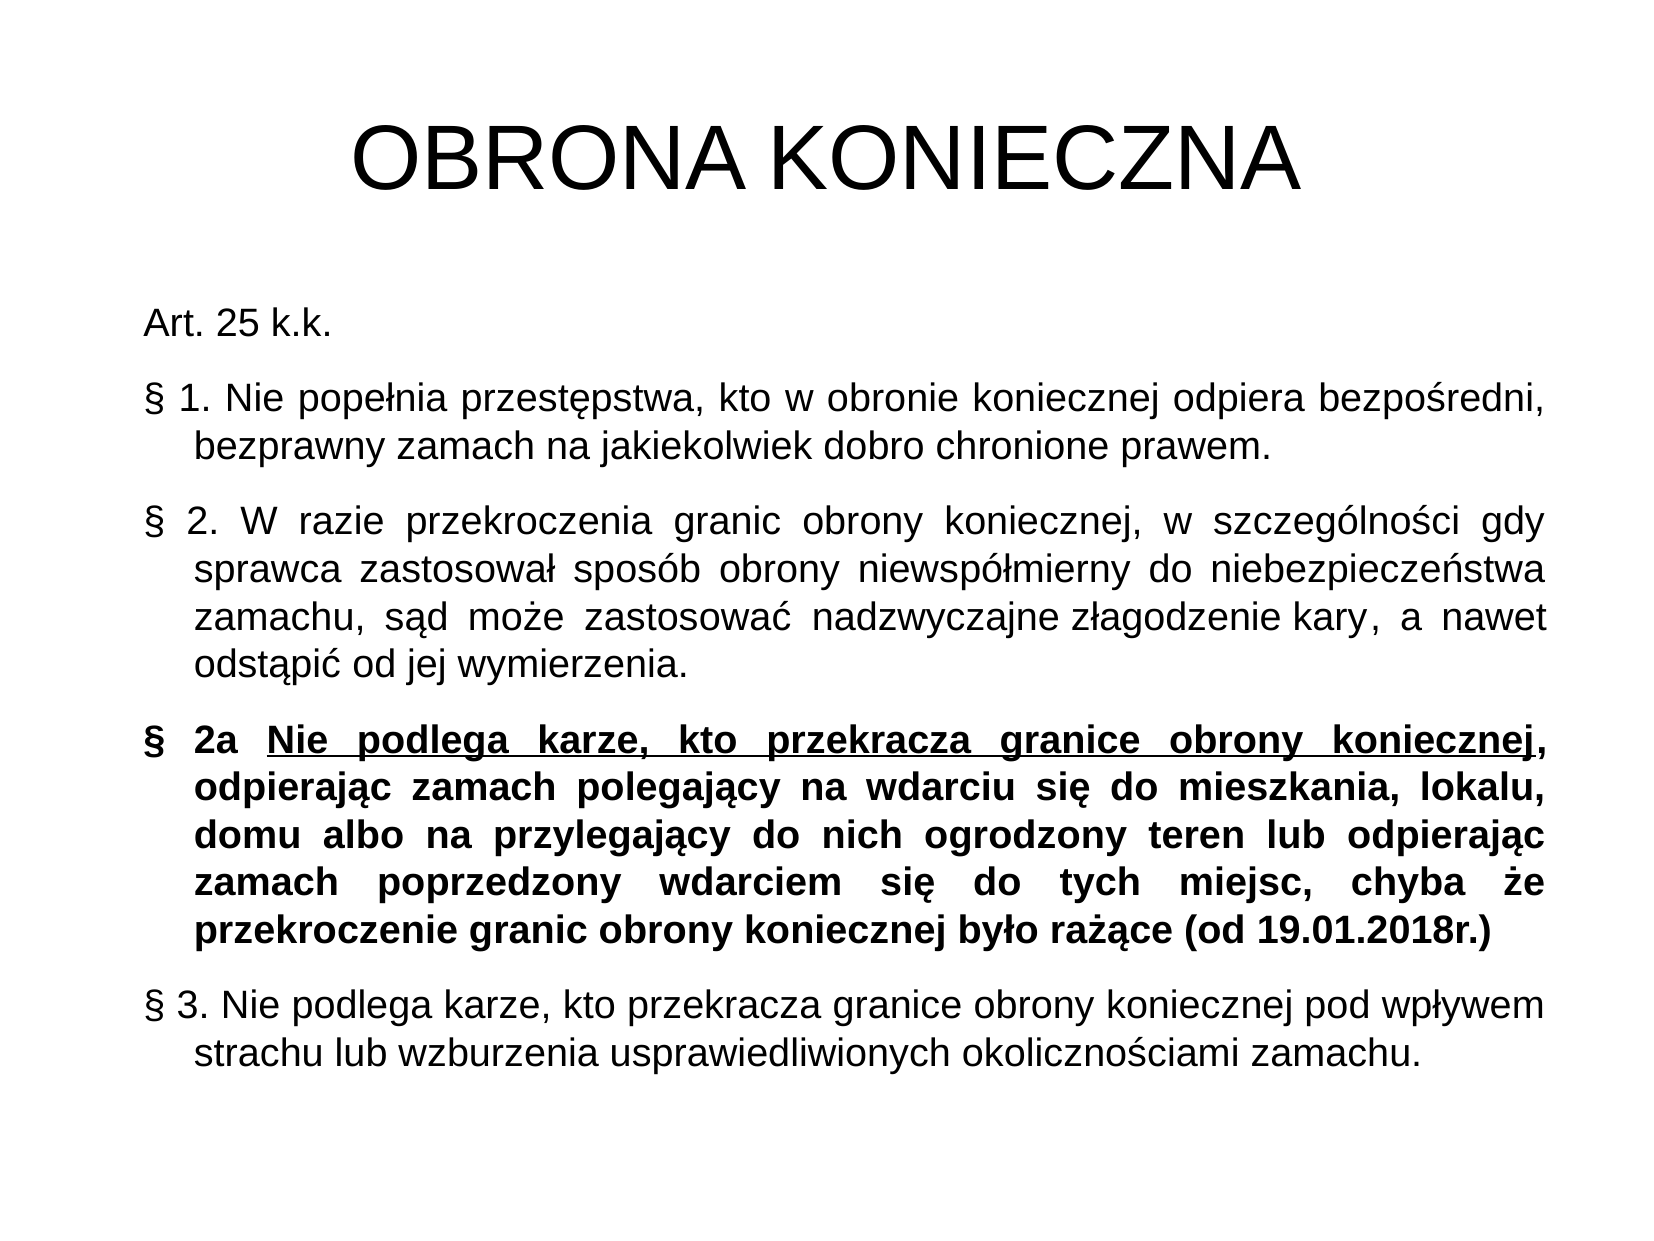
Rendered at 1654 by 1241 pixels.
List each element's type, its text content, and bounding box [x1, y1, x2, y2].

title OBRONA KONIECZNA [82, 49, 1571, 257]
list Art. 25 k.k. § 1. Nie popełnia przestępstwa, kto w obronie koniecznej odpiera bezpośredni, bezprawny zamach na jakiekolwiek dobro chronione prawem. § 2. W razie przekroczenia granic obrony koniecznej, w szczególności gdy sprawca zastosował sposób obrony niewspółmierny do niebezpieczeństwa zamachu, sąd może zastosować nadzwyczajne złagodzenie kary, a nawet odstąpić od jej wymierzenia. § 2a Nie podlega karze, kto przekracza granice obrony koniecznej, odpierając zamach polegający na wdarciu się do mieszkania, lokalu, domu albo na przylegający do nich ogrodzony teren lub odpierając zamach poprzedzony wdarciem się do tych miejsc, chyba że przekroczenie granic obrony koniecznej było rażące (od 19.01.2018r.) § 3. Nie podlega karze, kto przekracza granice obrony koniecznej pod wpływem strachu lub wzburzenia usprawiedliwionych okolicznościami zamachu. [59, 296, 1548, 1116]
